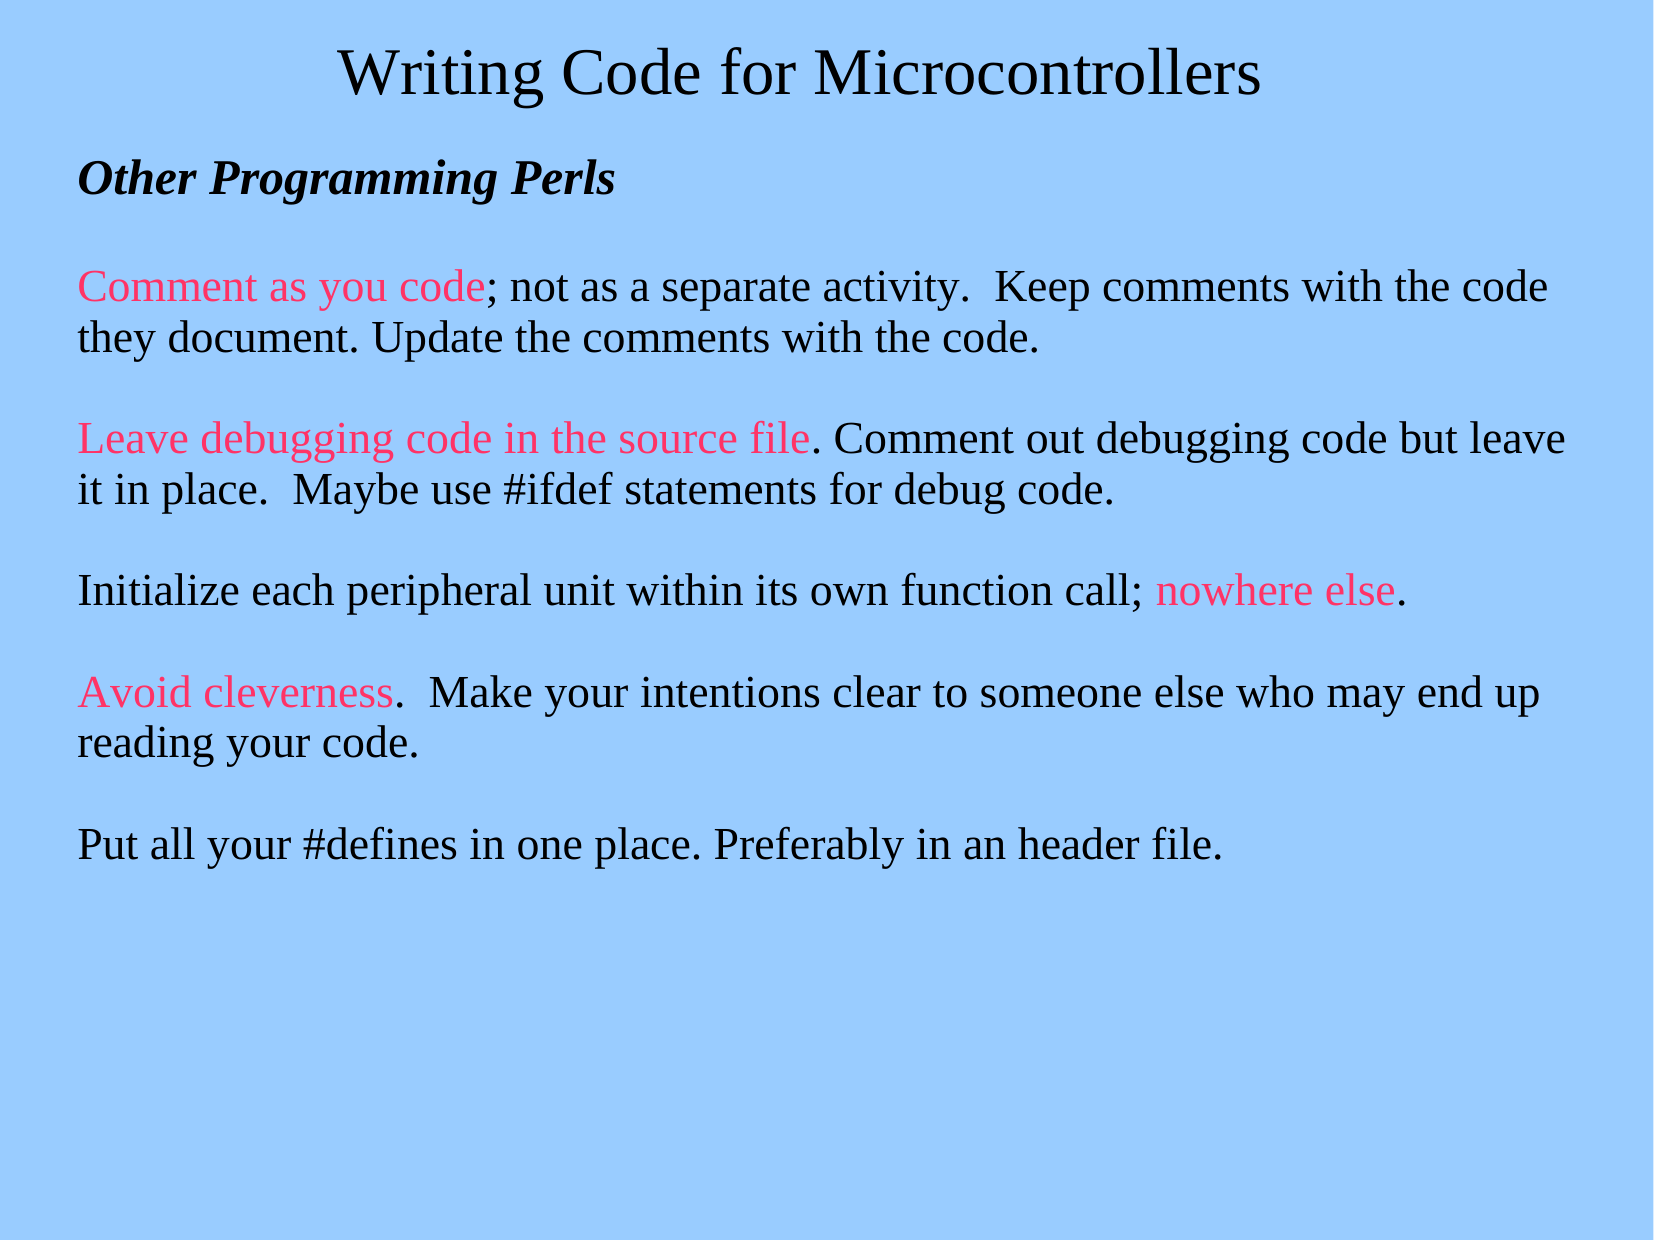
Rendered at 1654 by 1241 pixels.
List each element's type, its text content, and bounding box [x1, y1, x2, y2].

text_box [75, 225, 1538, 1126]
text_box Other Programming Perls Comment as you code; not as a separate activity. Keep comments with the code they document. Update the comments with the code. Leave debugging code in the source file. Comment out debugging code but leave it in place. Maybe use #ifdef statements for debug code. Initialize each peripheral unit within its own function call; nowhere else. Avoid cleverness. Make your intentions clear to someone else who may end up reading your code. Put all your #defines in one place. Preferably in an header file. [77, 150, 1610, 1022]
text_box Writing Code for Microcontrollers [337, 35, 1265, 110]
